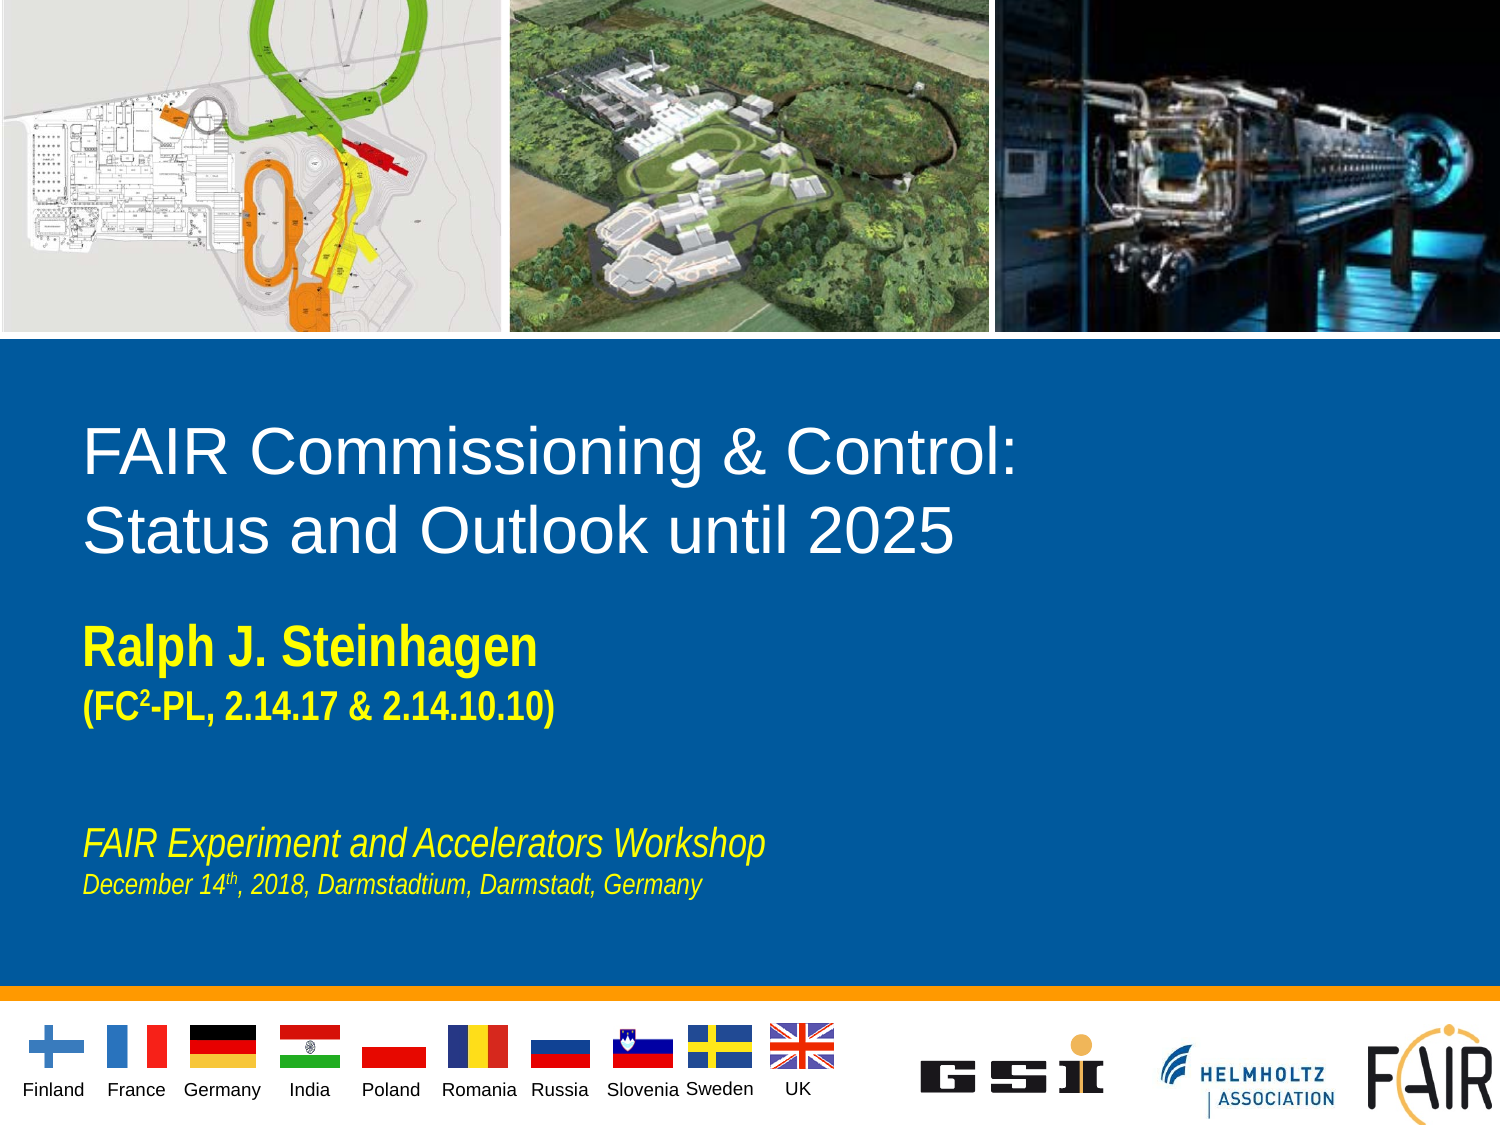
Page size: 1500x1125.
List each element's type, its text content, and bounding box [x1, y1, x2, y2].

picture [280, 1025, 340, 1068]
picture [995, 0, 1500, 332]
picture [107, 1025, 167, 1068]
text_box Sweden [685, 1076, 759, 1099]
picture [919, 1032, 1105, 1095]
text_box France [107, 1078, 172, 1101]
picture [190, 1025, 256, 1068]
picture [29, 1025, 84, 1068]
picture [448, 1025, 508, 1068]
text_box Russia [531, 1077, 595, 1101]
text_box FAIR Experiment and Accelerators Workshop December 14th, 2018, Darmstadtium, Darmstadt, Germany [82, 815, 1430, 866]
text_box FAIR Commissioning & Control: Status and Outlook until 2025 [82, 407, 1430, 600]
text_box Germany [183, 1078, 267, 1101]
picture [0, 0, 503, 332]
text_box Ralph J. Steinhagen (FC2-PL, 2.14.17 & 2.14.10.10) [82, 608, 1087, 679]
text_box India [289, 1078, 336, 1101]
text_box Slovenia [606, 1077, 685, 1100]
text_box Poland [361, 1078, 426, 1101]
text_box Finland [22, 1077, 91, 1101]
picture [531, 1025, 590, 1068]
text_box Romania [441, 1078, 523, 1101]
text_box UK [785, 1076, 822, 1099]
picture [688, 1025, 752, 1068]
picture [509, 0, 989, 332]
picture [1152, 1037, 1342, 1125]
text_box [0, 339, 1500, 1001]
picture [613, 1025, 673, 1068]
picture [362, 1025, 426, 1068]
picture [1368, 1024, 1492, 1125]
picture [770, 1023, 834, 1069]
